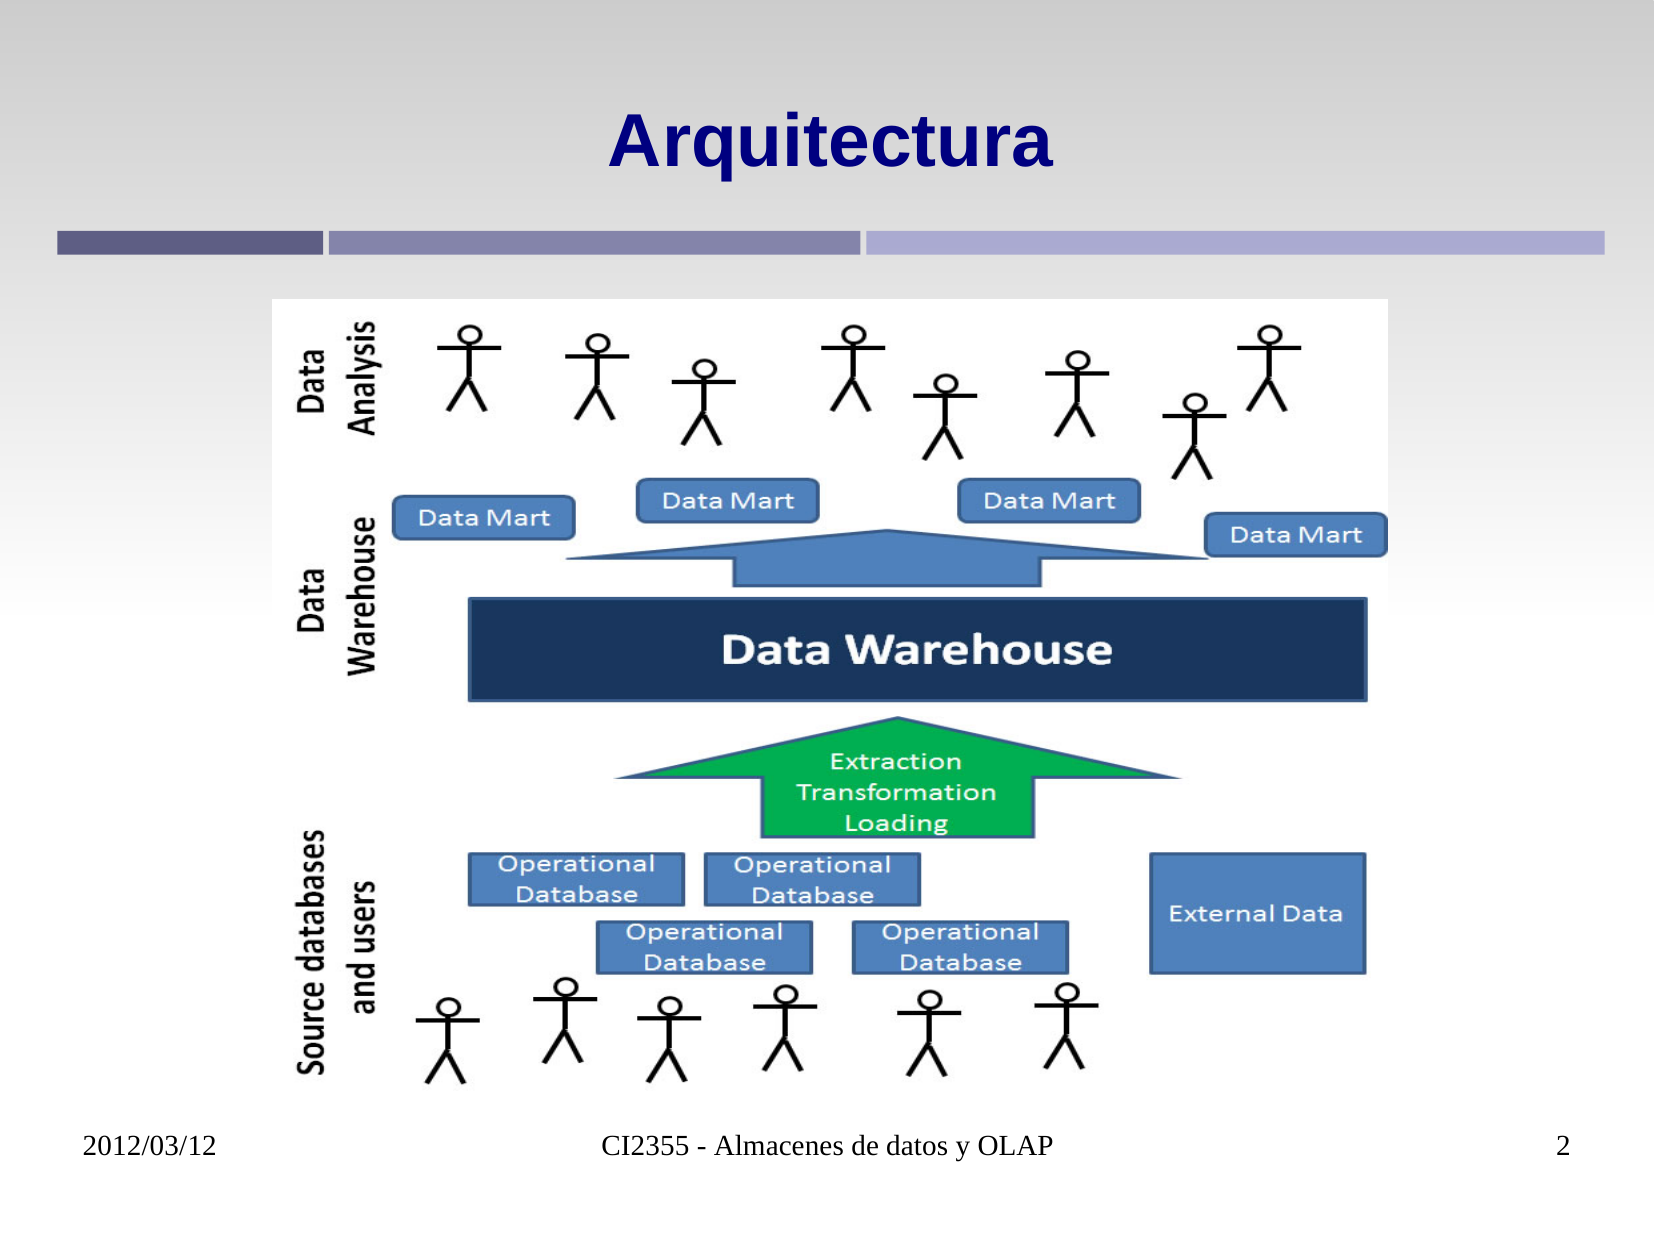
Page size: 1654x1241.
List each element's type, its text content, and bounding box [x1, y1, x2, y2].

title Arquitectura [86, 55, 1576, 226]
picture [272, 299, 1388, 1096]
